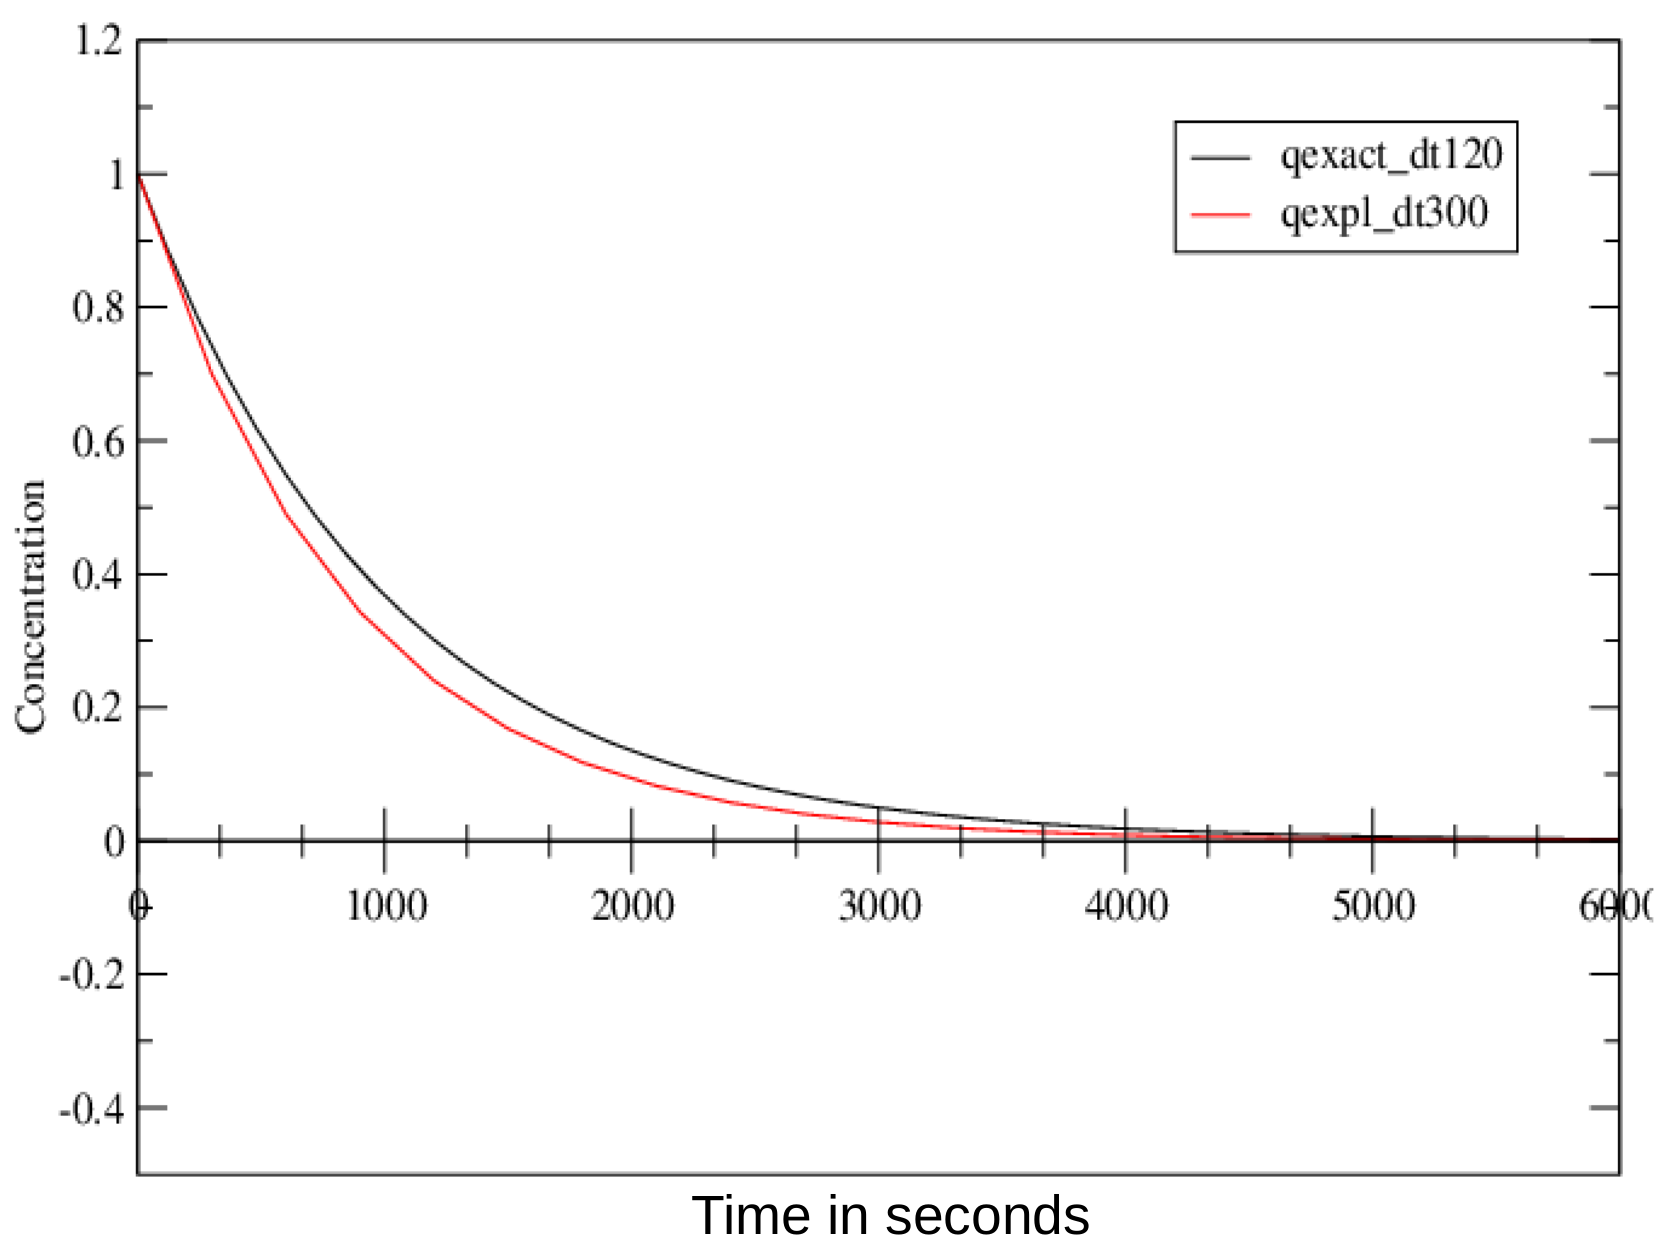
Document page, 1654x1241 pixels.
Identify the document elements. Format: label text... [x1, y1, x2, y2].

picture [10, 20, 1654, 1235]
text_box Time in seconds [676, 1177, 1107, 1241]
